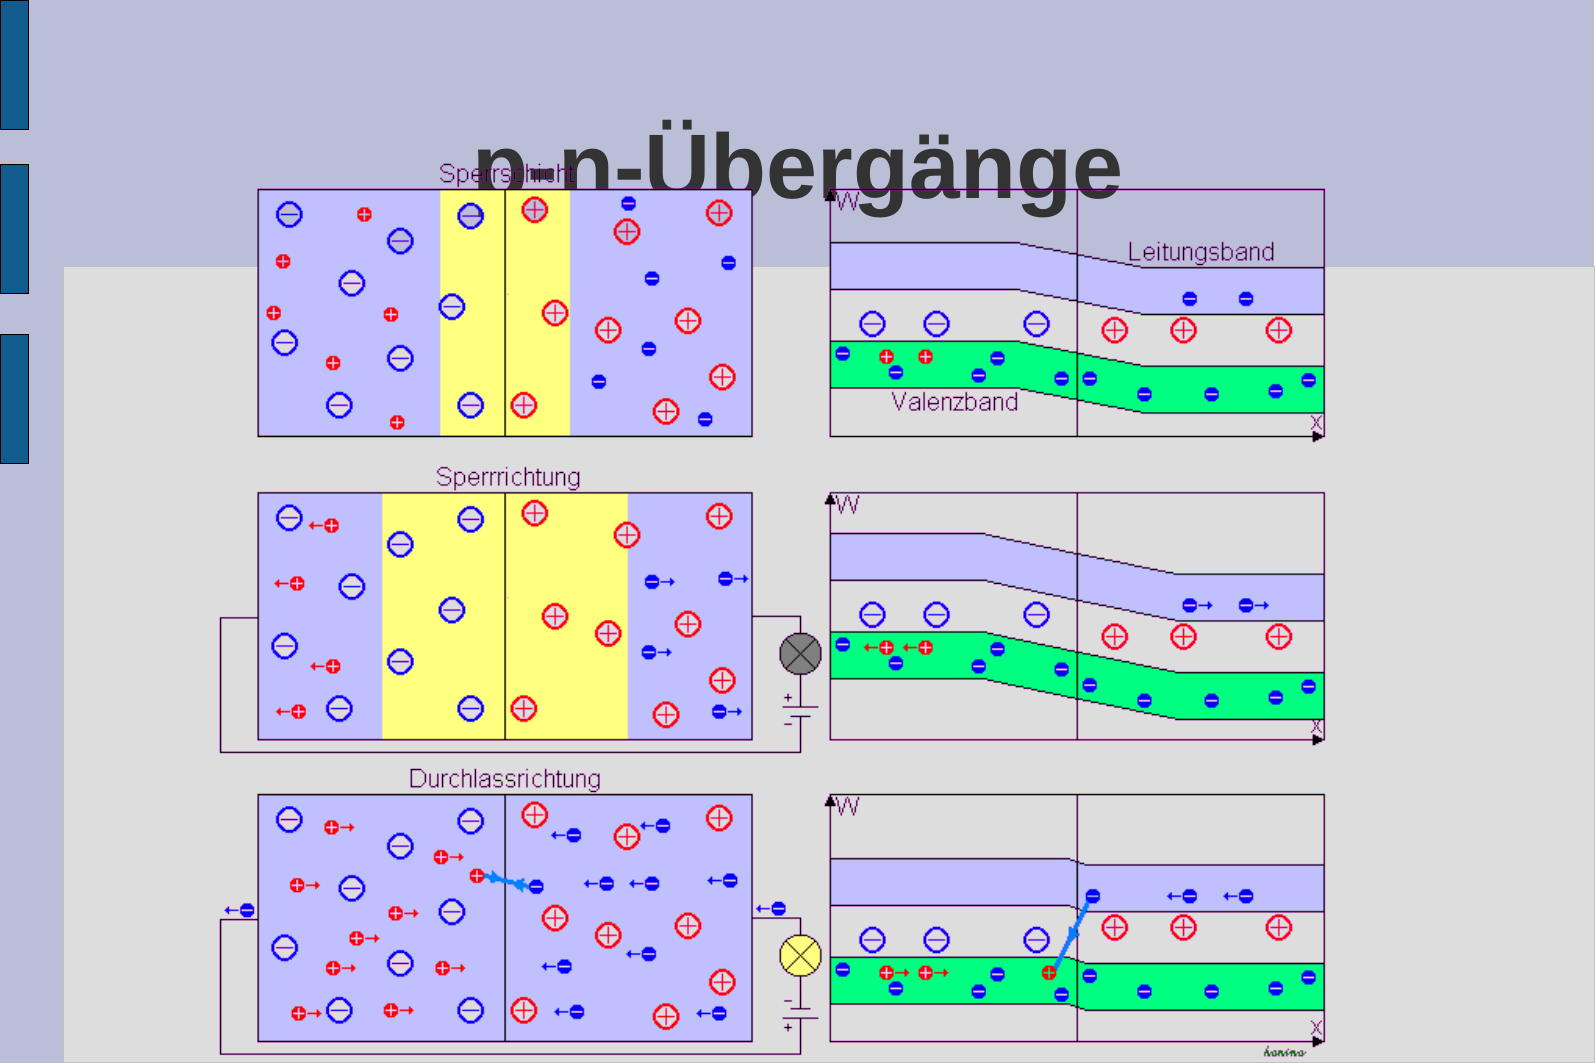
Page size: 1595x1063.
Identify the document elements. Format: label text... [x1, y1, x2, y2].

title p-n-Übergänge [117, 78, 1479, 256]
picture [206, 153, 1330, 1063]
